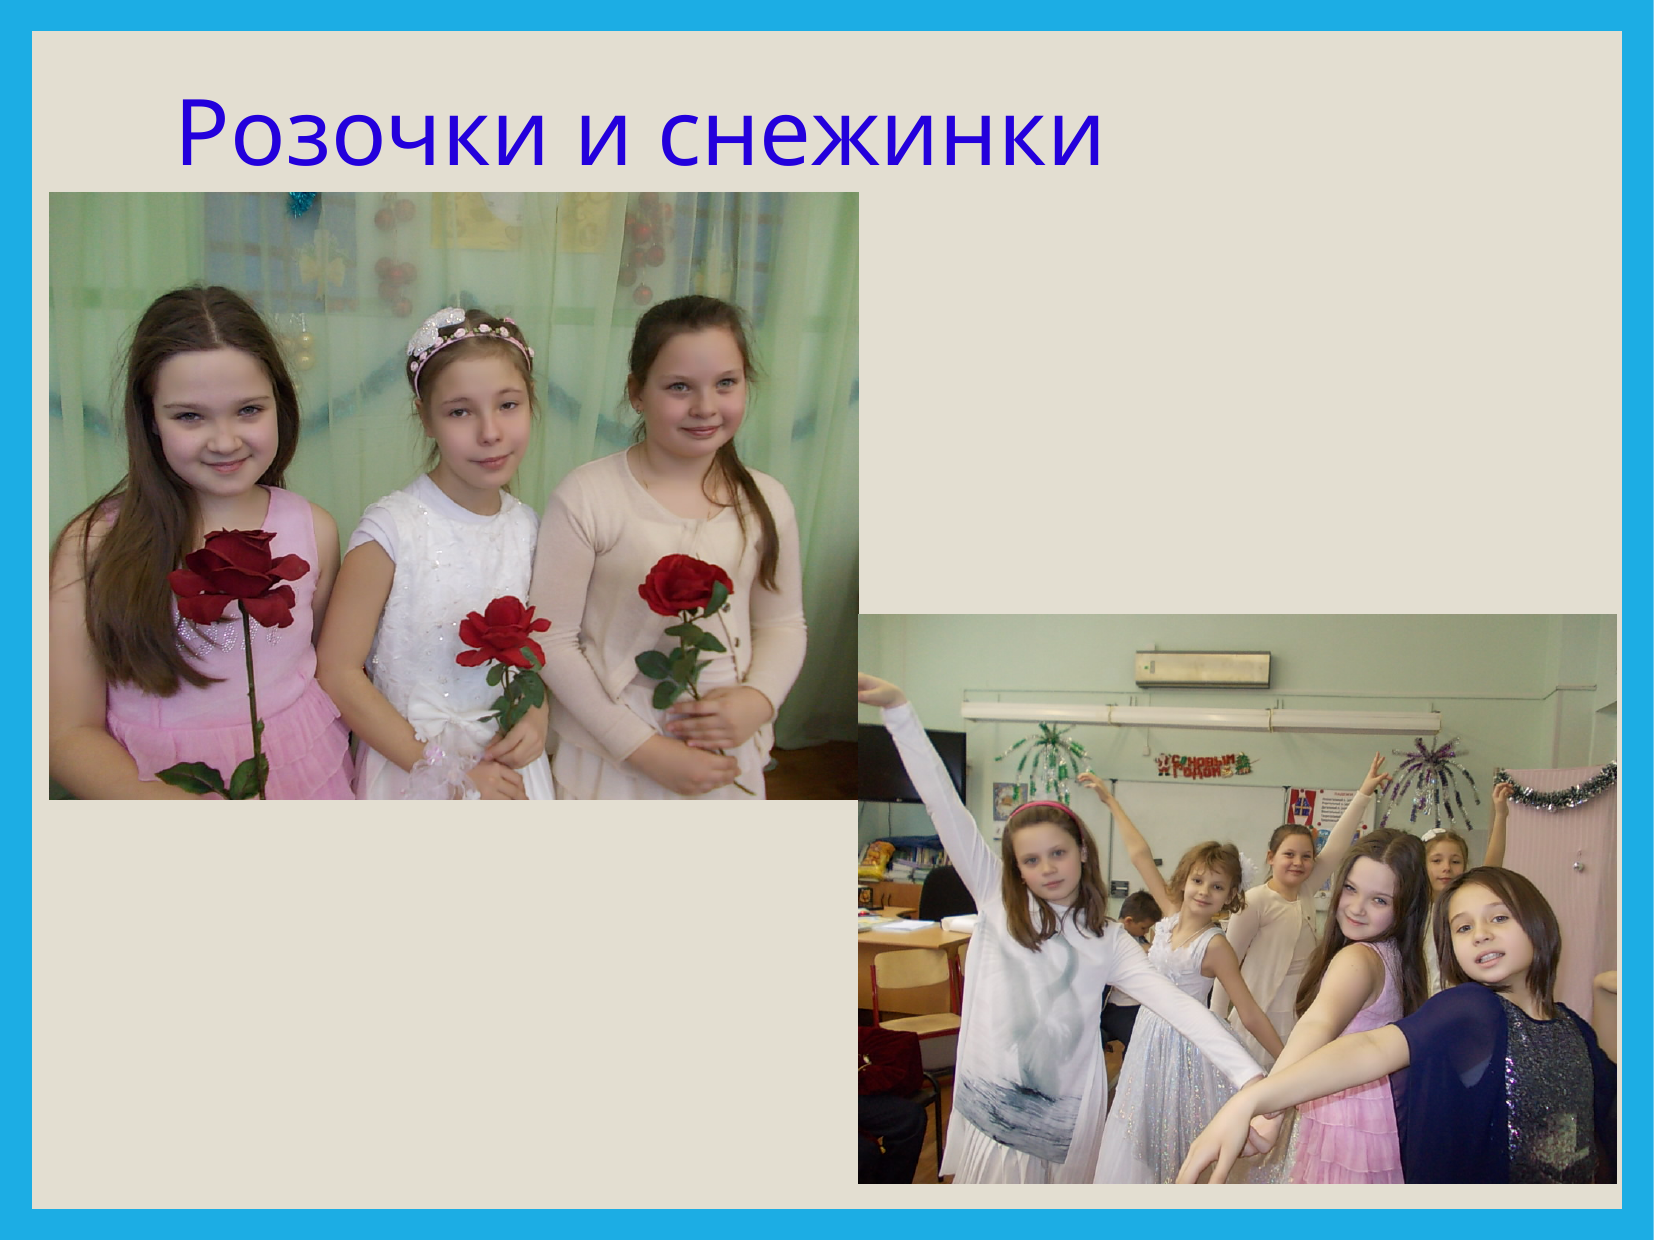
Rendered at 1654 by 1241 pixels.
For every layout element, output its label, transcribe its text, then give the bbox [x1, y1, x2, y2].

title Розочки и снежинки [159, 77, 1478, 194]
picture [49, 193, 1617, 1184]
